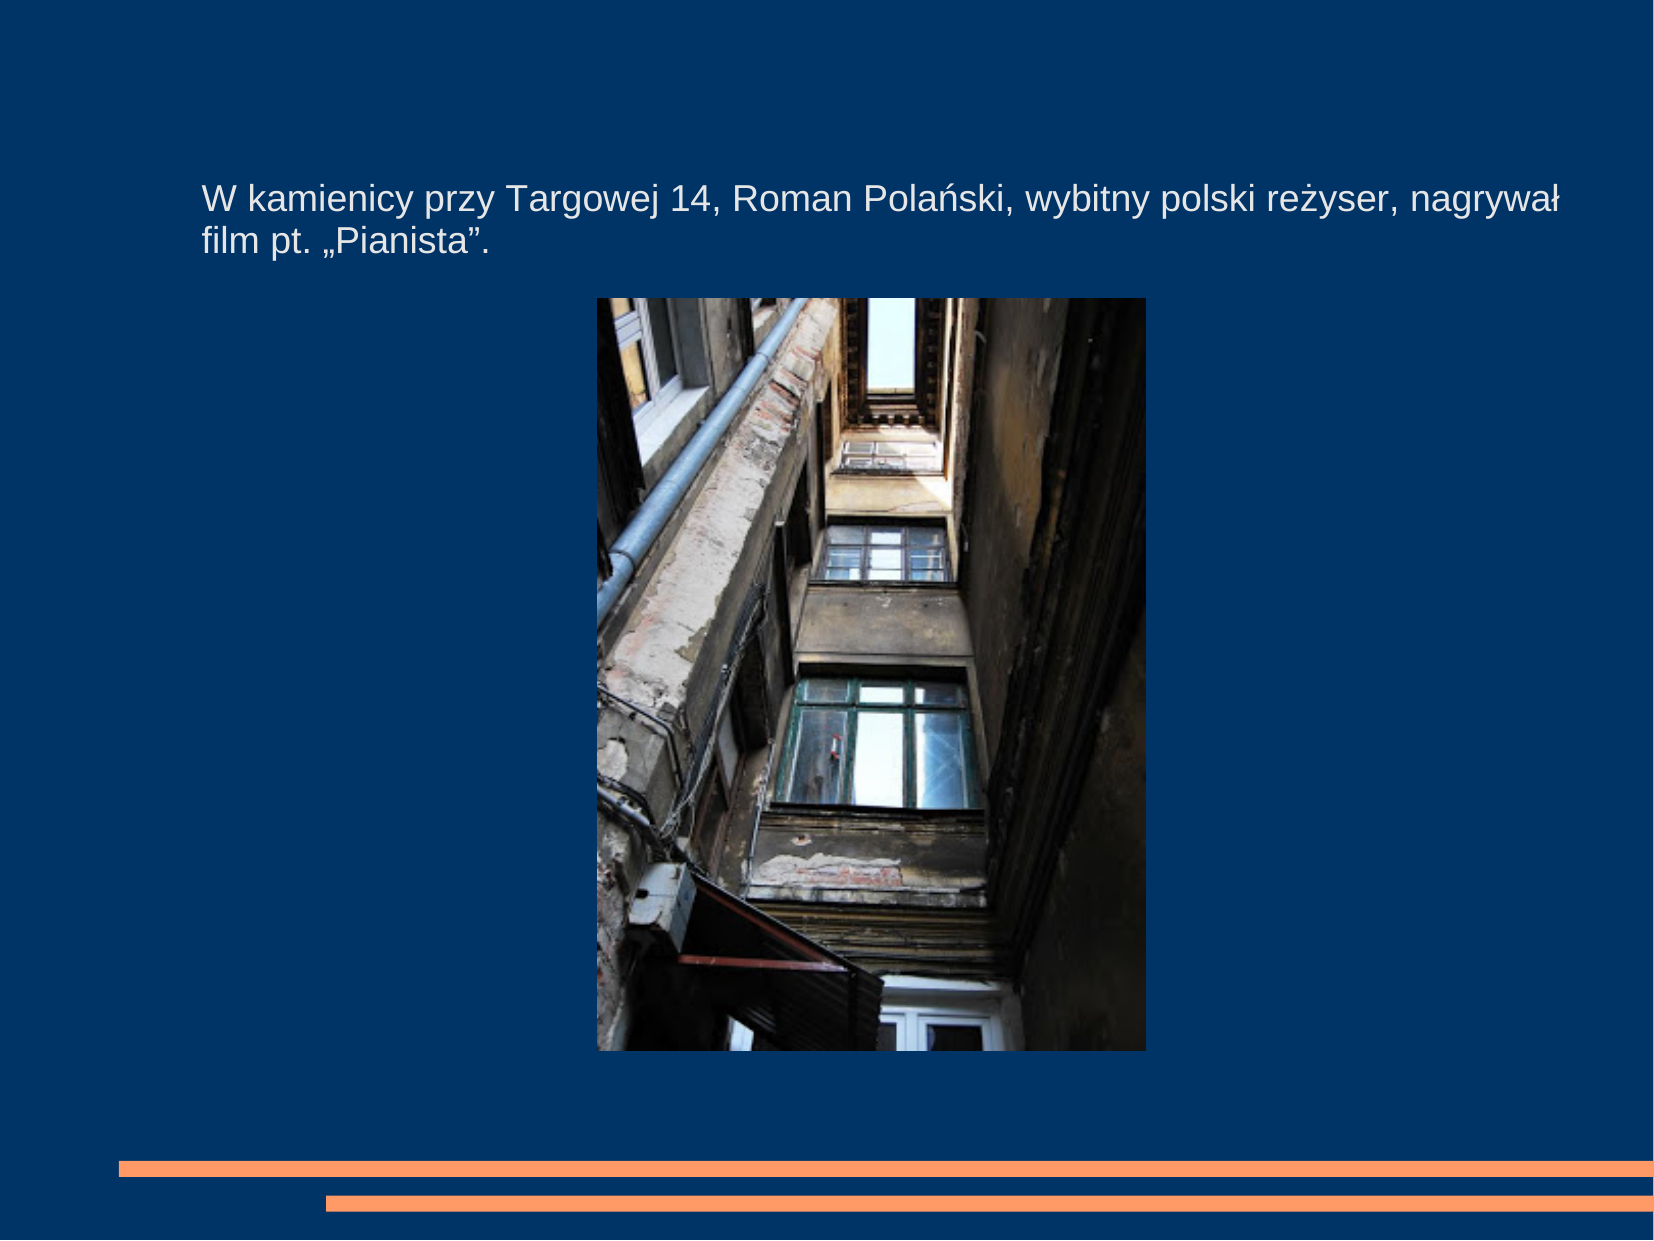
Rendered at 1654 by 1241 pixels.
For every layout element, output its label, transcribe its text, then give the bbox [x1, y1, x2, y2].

picture [597, 298, 1146, 1051]
list W kamienicy przy Targowej 14, Roman Polański, wybitny polski reżyser, nagrywał film pt. „Pianista”. [130, 177, 1570, 988]
